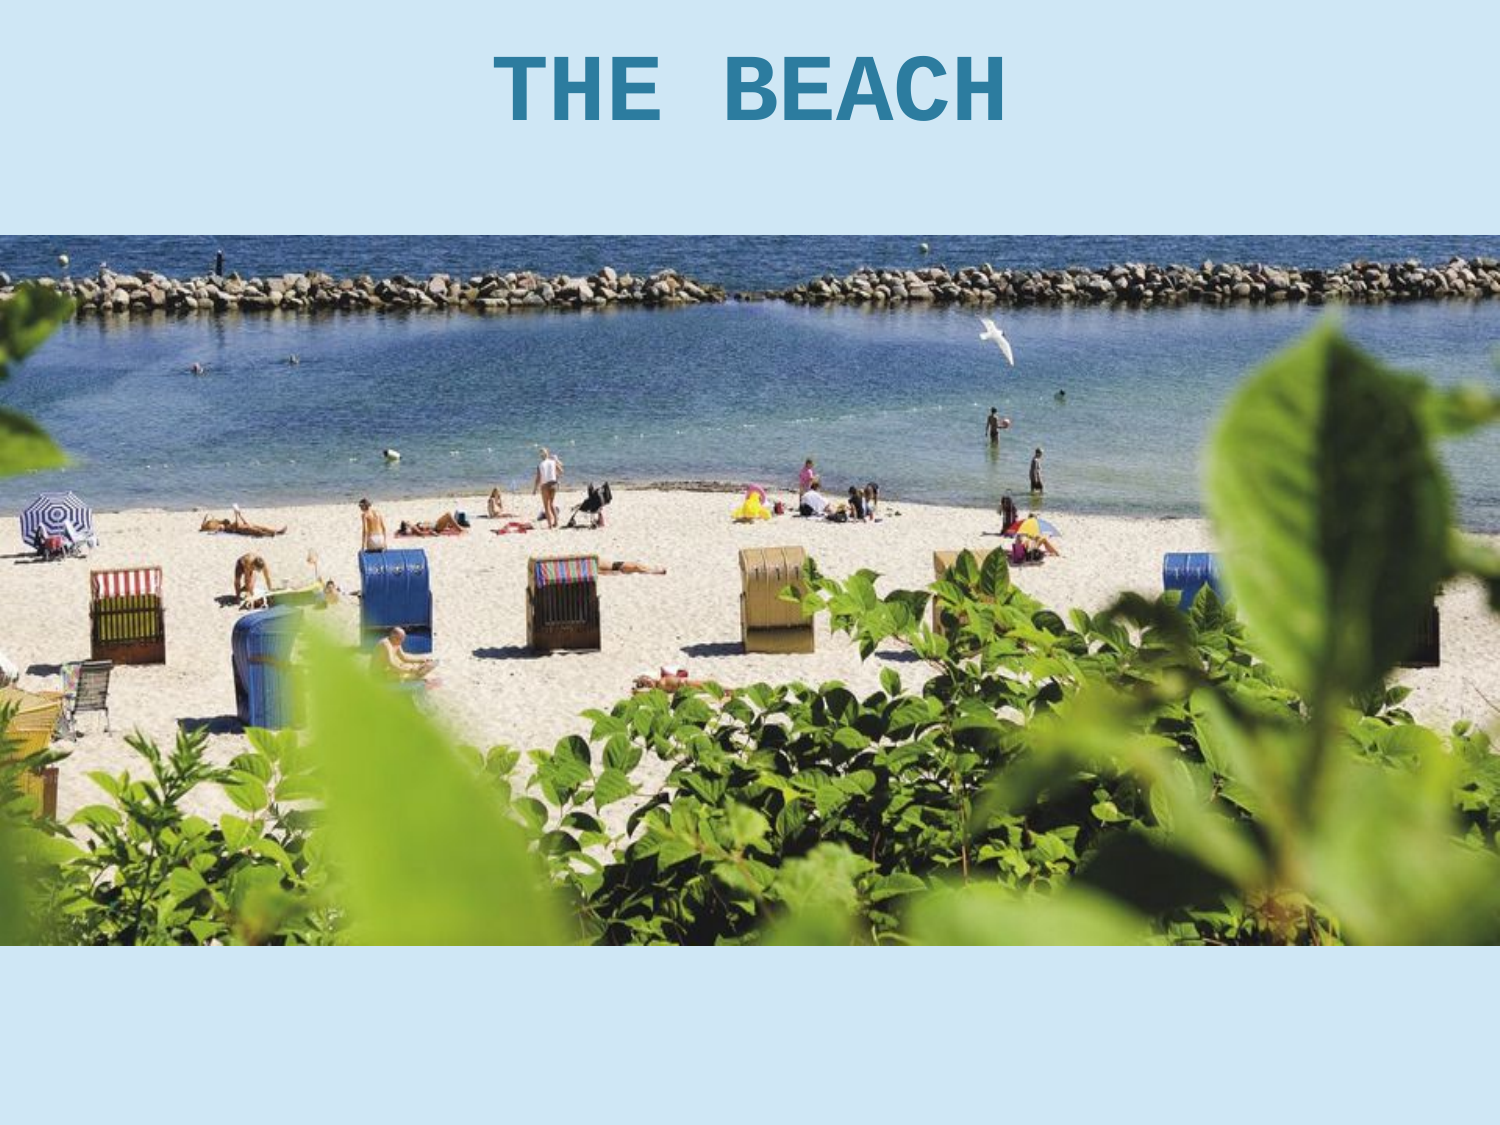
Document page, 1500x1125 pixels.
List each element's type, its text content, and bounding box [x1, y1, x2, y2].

picture [0, 235, 1500, 946]
title THE BEACH [90, 17, 1410, 180]
